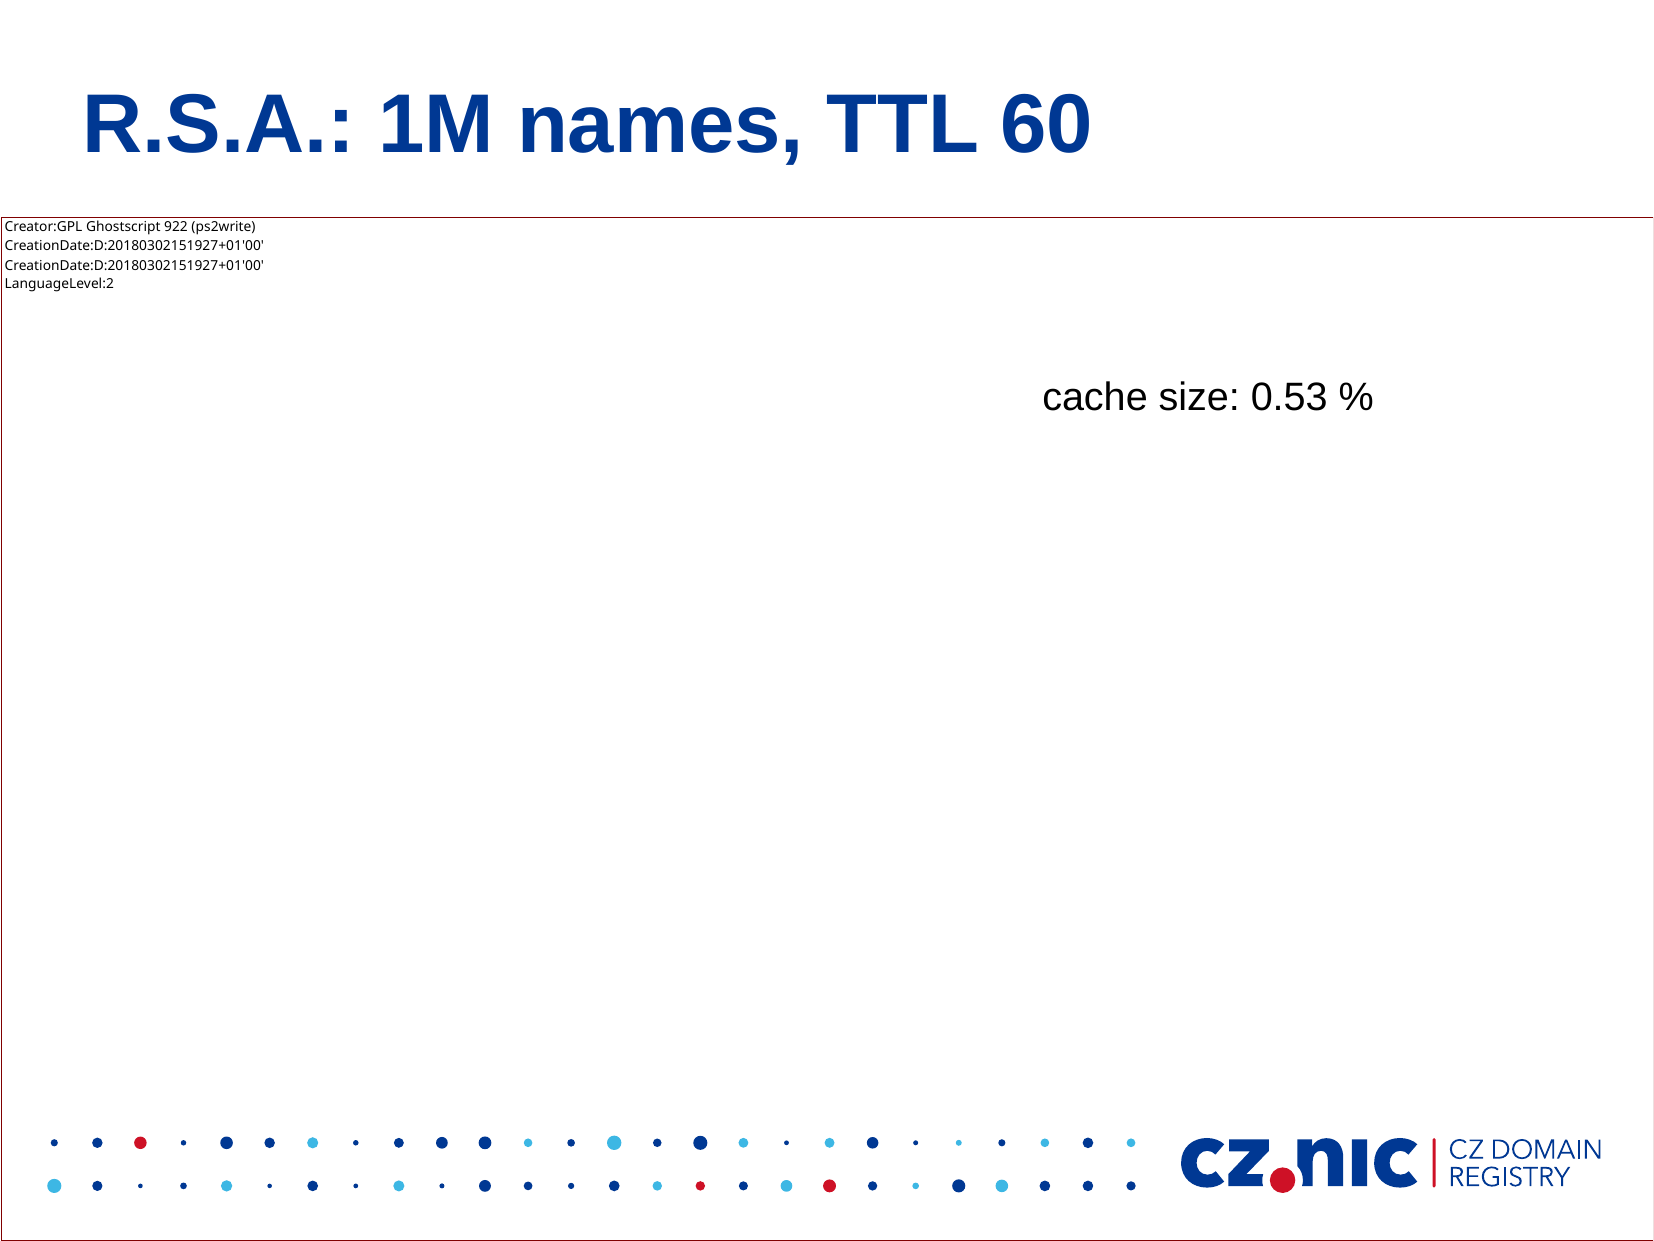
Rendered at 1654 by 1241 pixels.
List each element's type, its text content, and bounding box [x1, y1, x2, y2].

picture [0, 216, 1654, 1241]
title R.S.A.: 1M names, TTL 60 [82, 70, 1571, 178]
text_box cache size: 0.53 % [1027, 366, 1441, 470]
